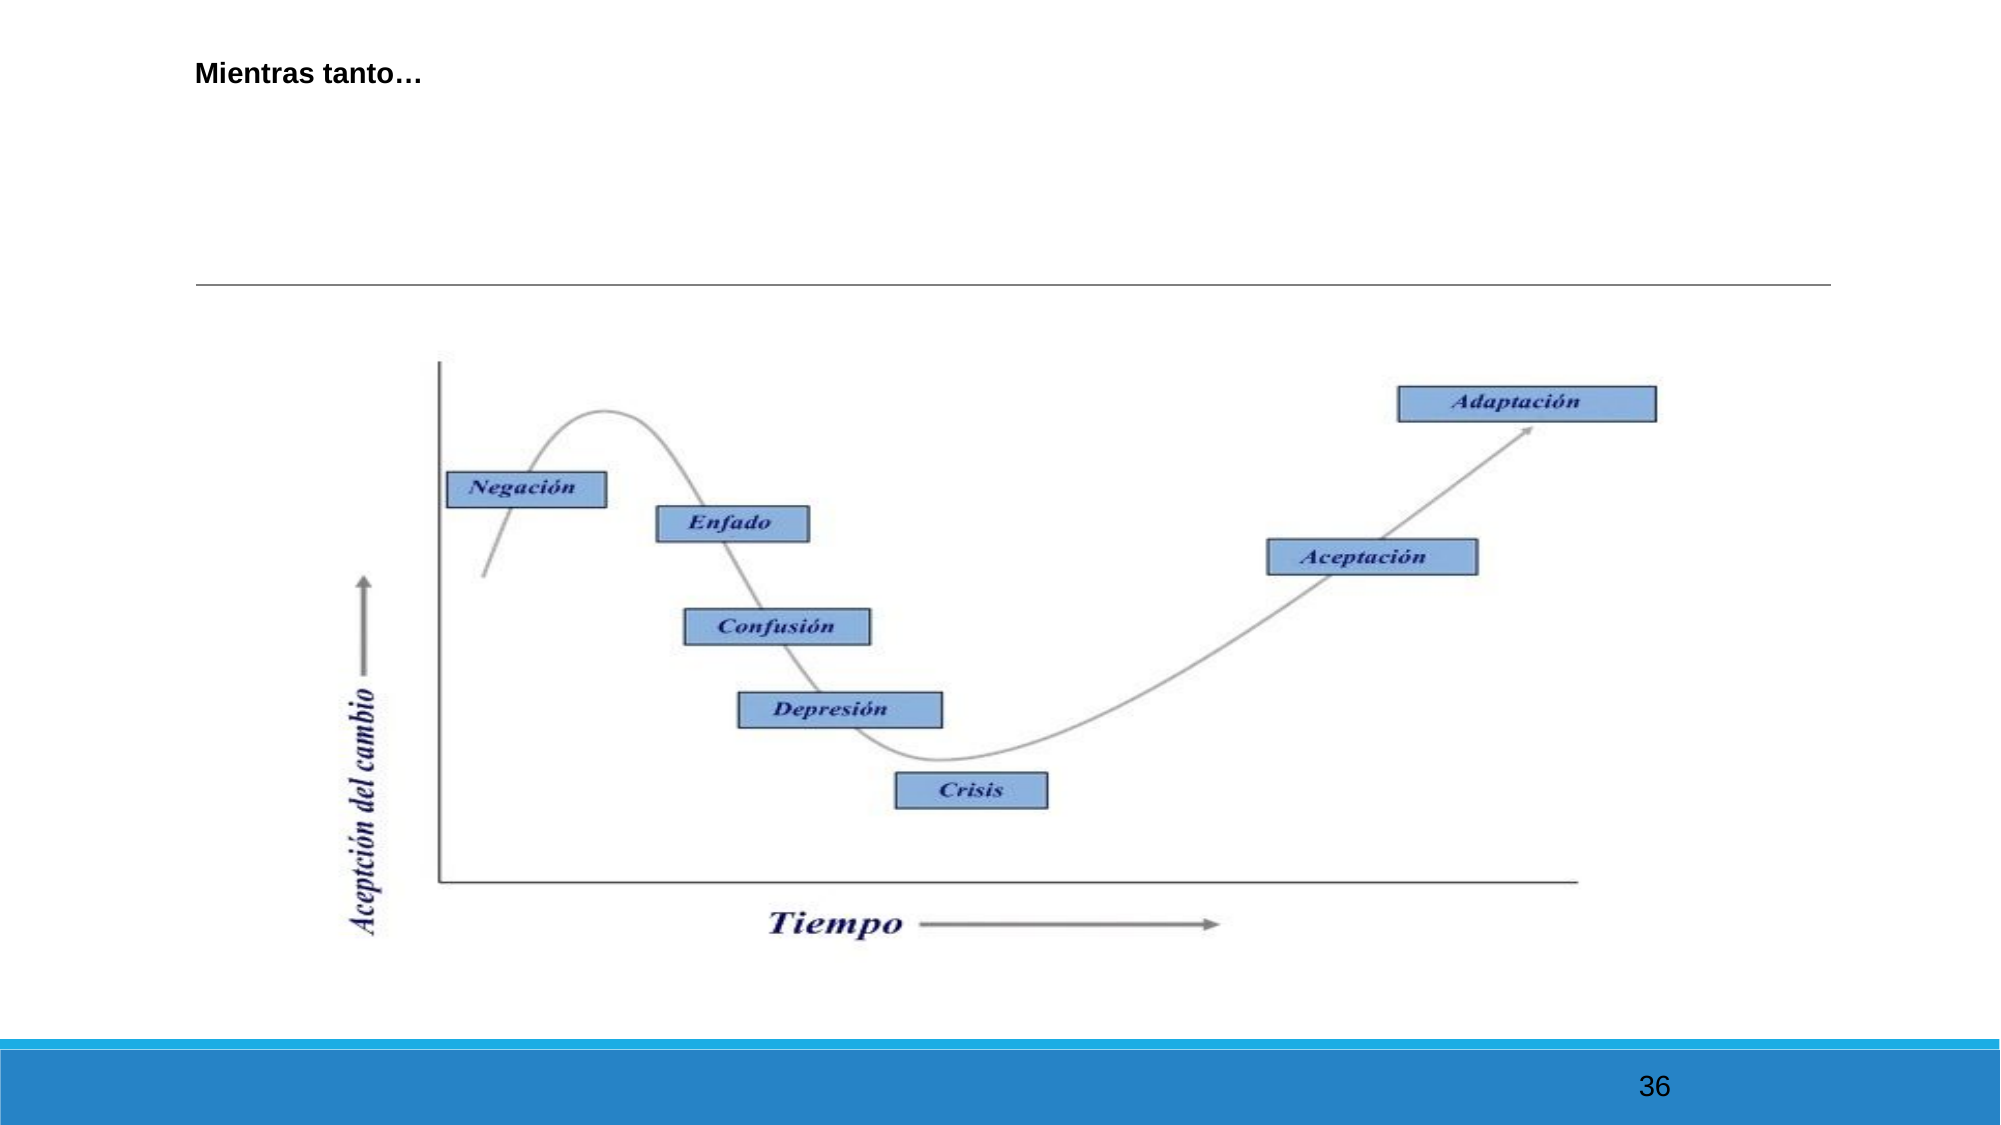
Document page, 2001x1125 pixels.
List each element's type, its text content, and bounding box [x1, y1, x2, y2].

slide_number <número> [1624, 1059, 1840, 1120]
picture [306, 302, 1699, 963]
title Mientras tanto… [180, 47, 1830, 285]
